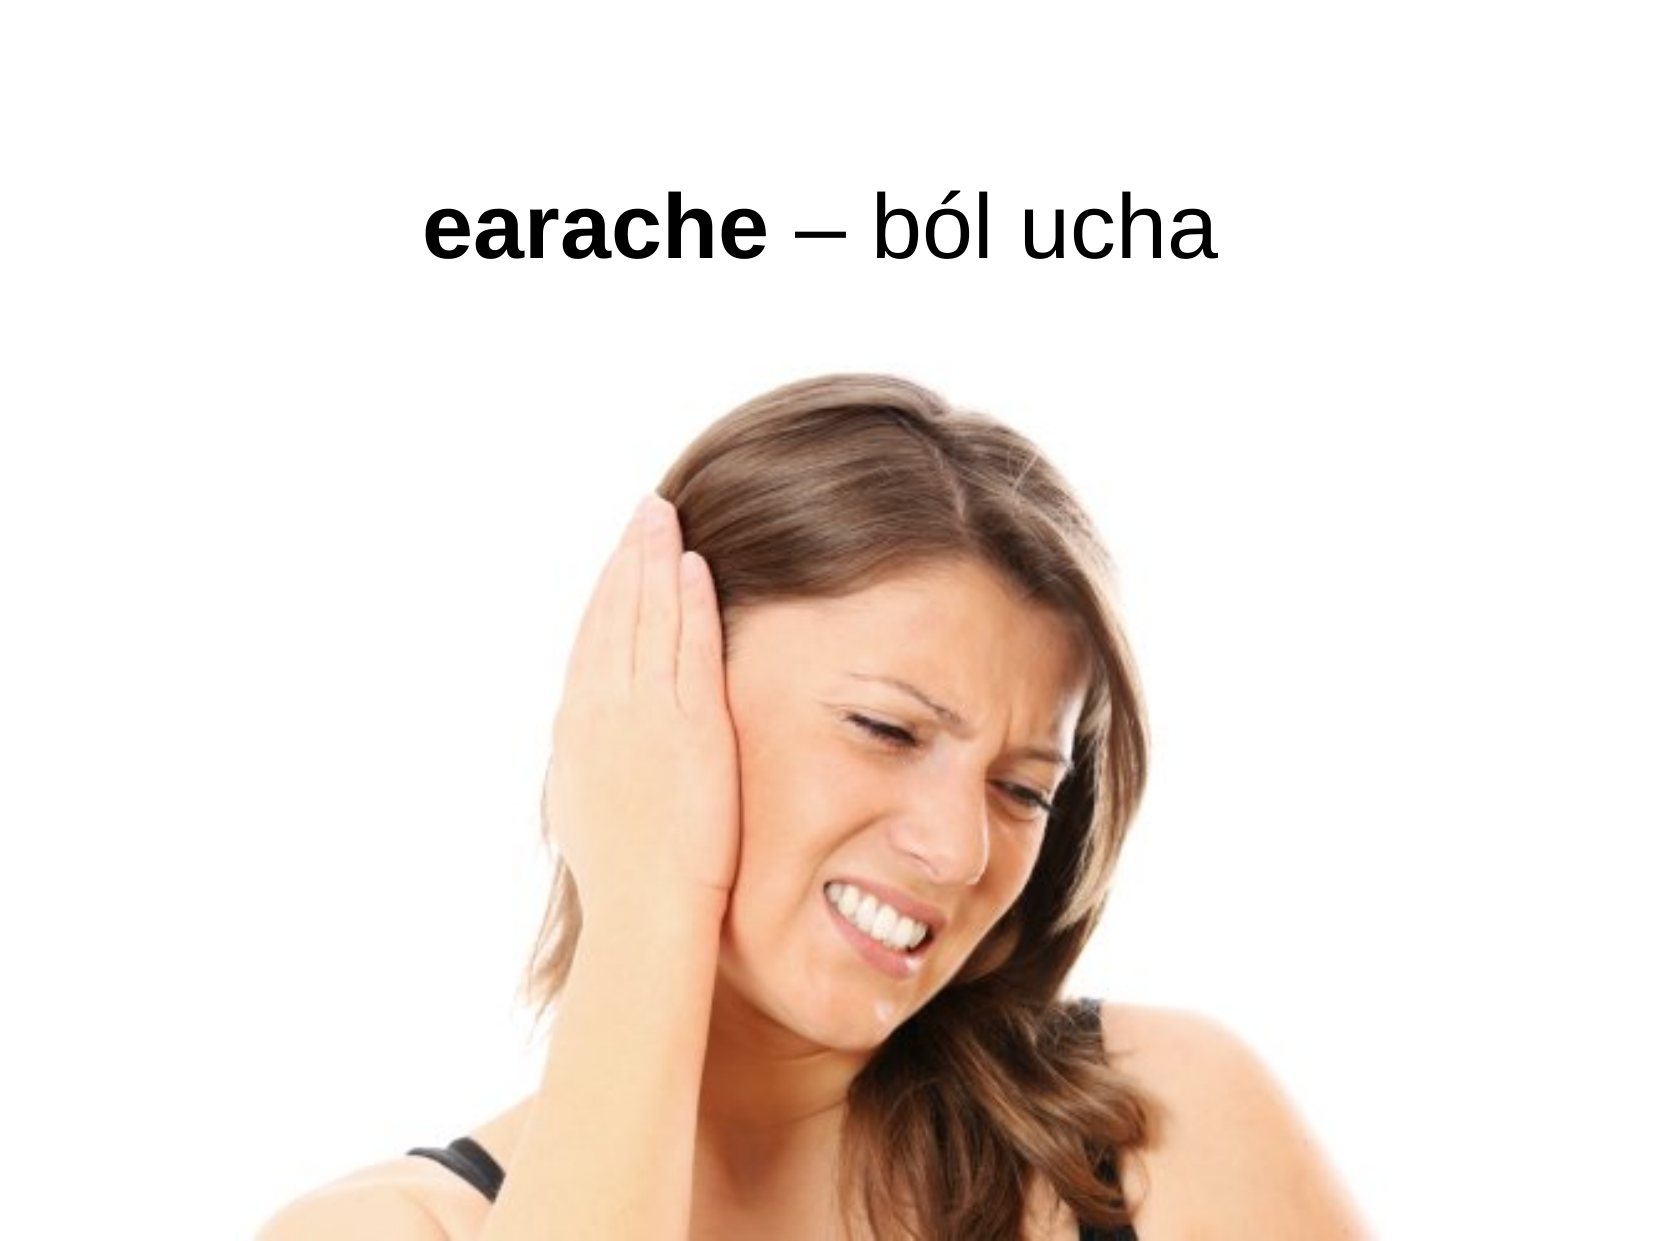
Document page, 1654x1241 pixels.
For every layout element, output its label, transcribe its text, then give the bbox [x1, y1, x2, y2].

title earache – ból ucha [76, 118, 1565, 326]
picture [236, 324, 1477, 1241]
